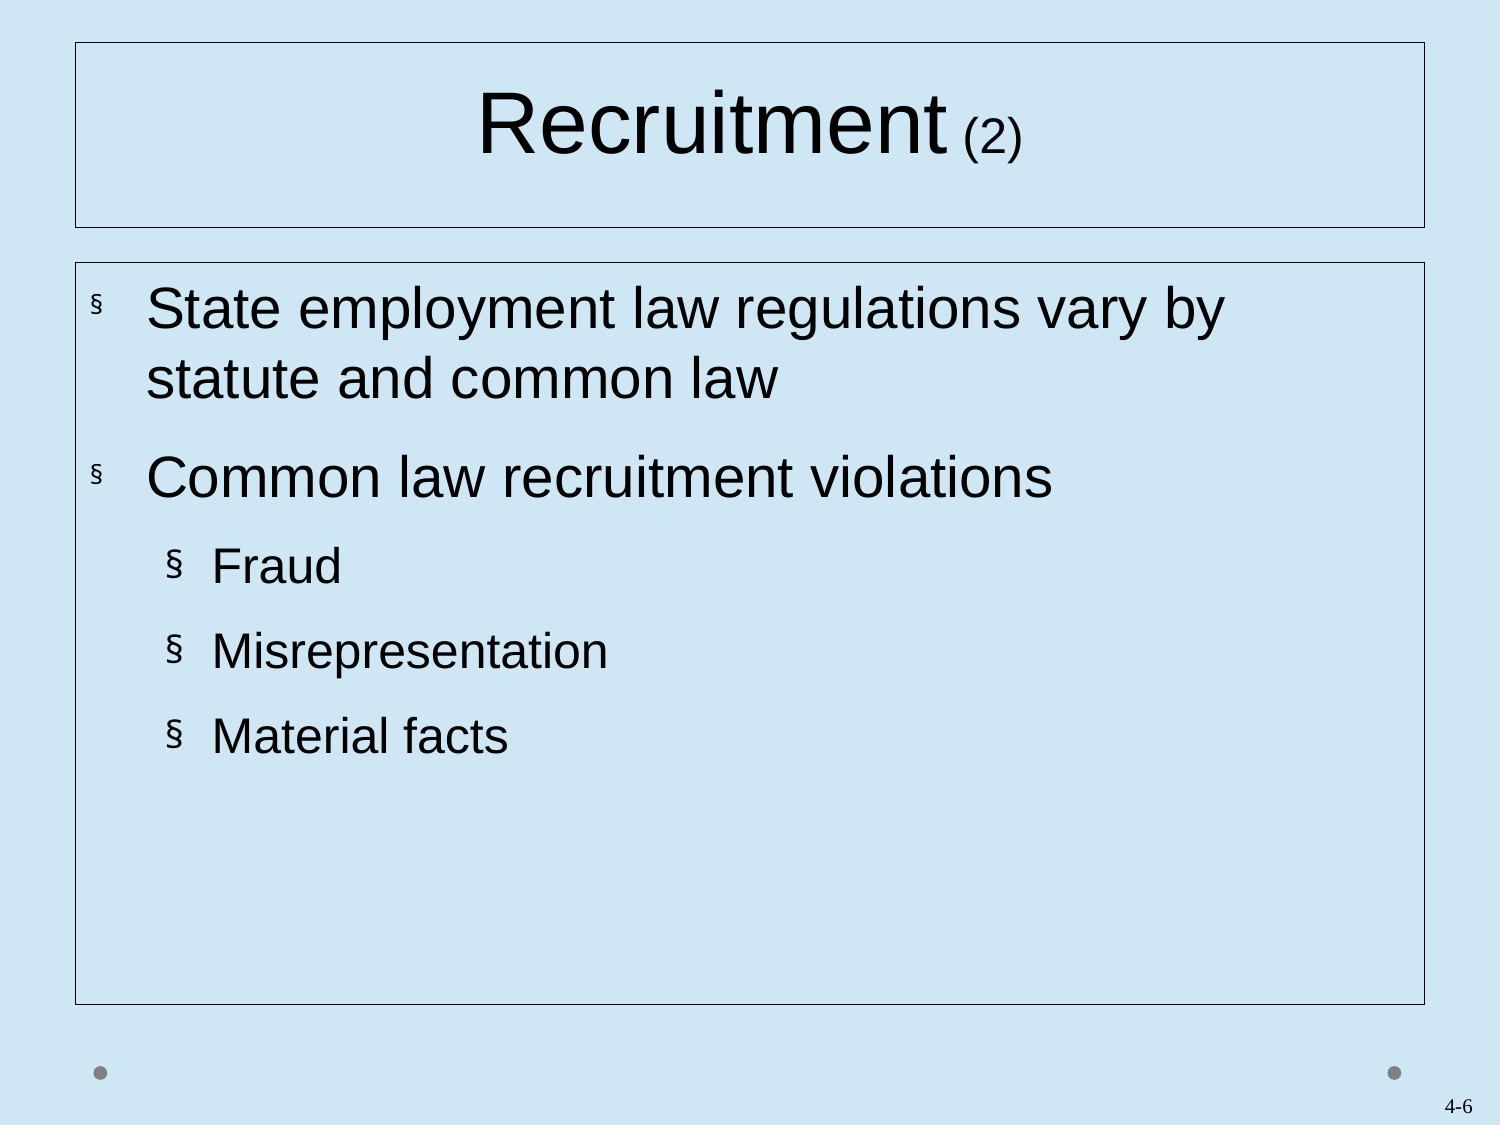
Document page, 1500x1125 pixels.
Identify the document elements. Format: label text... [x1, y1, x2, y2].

list State employment law regulations vary by statute and common law Common law recruitment violations Fraud Misrepresentation Material facts [75, 262, 1425, 1005]
title Recruitment (2) [75, 42, 1425, 228]
